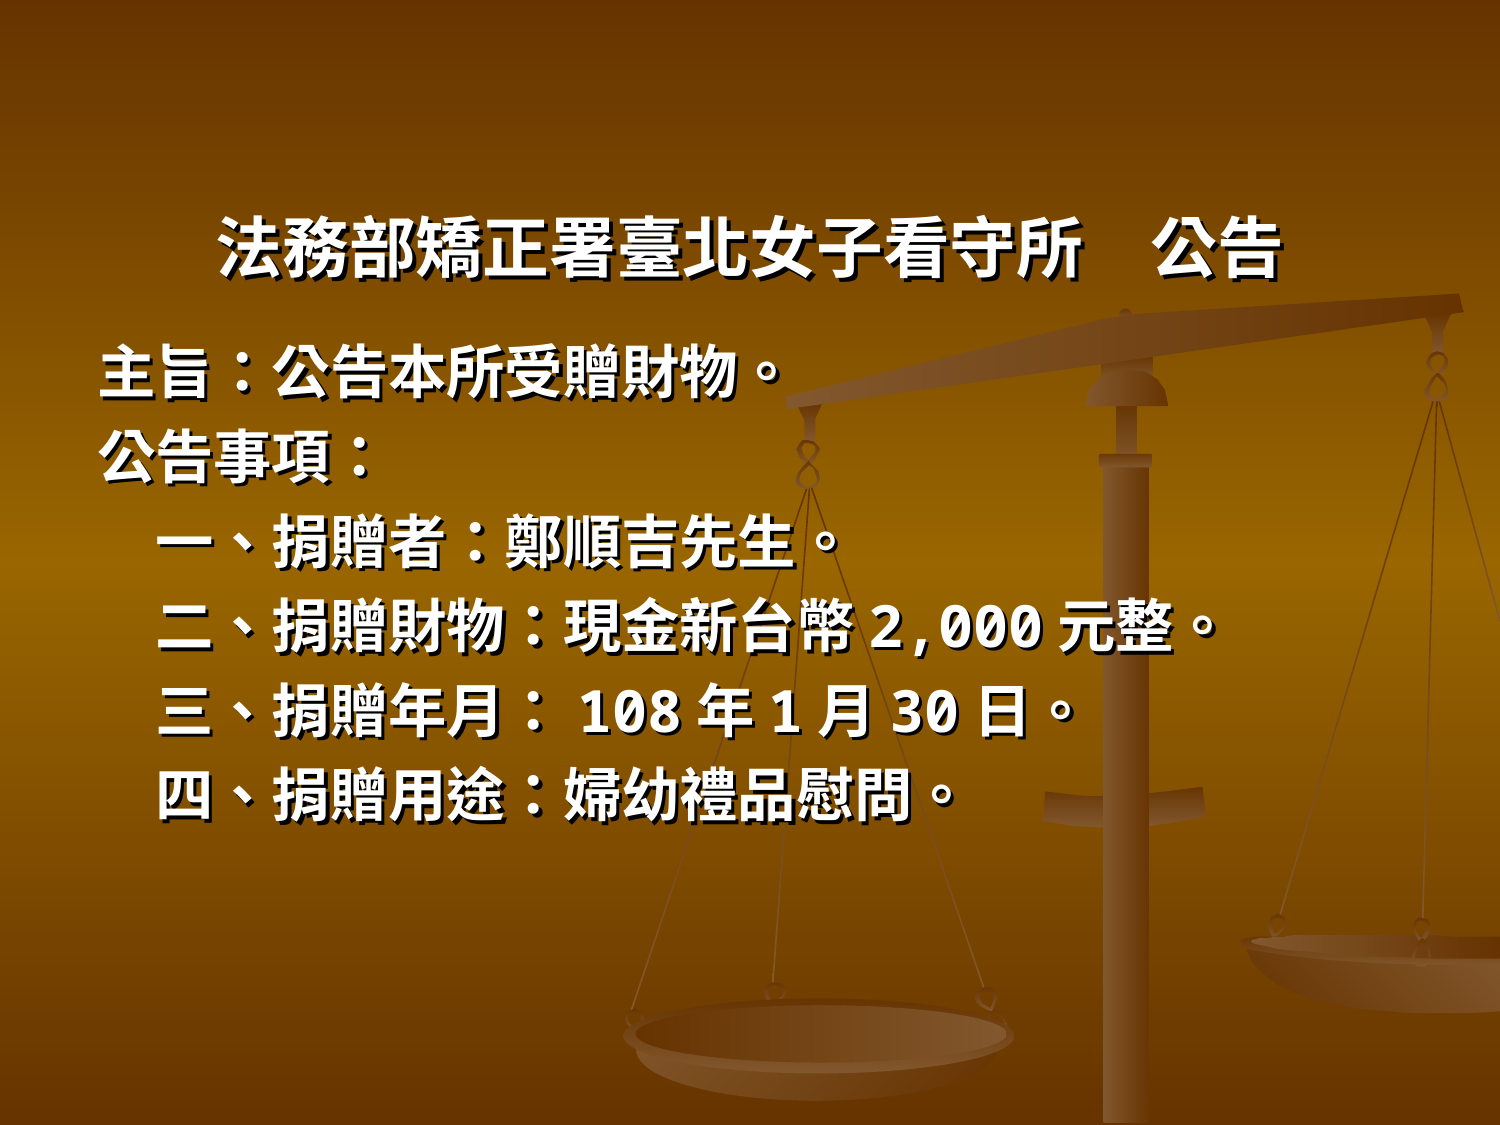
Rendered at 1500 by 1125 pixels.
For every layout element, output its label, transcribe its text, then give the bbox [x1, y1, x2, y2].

subtitle 主旨：公告本所受贈財物。 公告事項： 一、捐贈者：鄭順吉先生。 二、捐贈財物：現金新台幤2,000元整。 三、捐贈年月：108年1月30日。 四、捐贈用途：婦幼禮品慰問。 [82, 328, 1500, 1071]
title 法務部矯正署臺北女子看守所 公告 [41, 152, 1459, 293]
